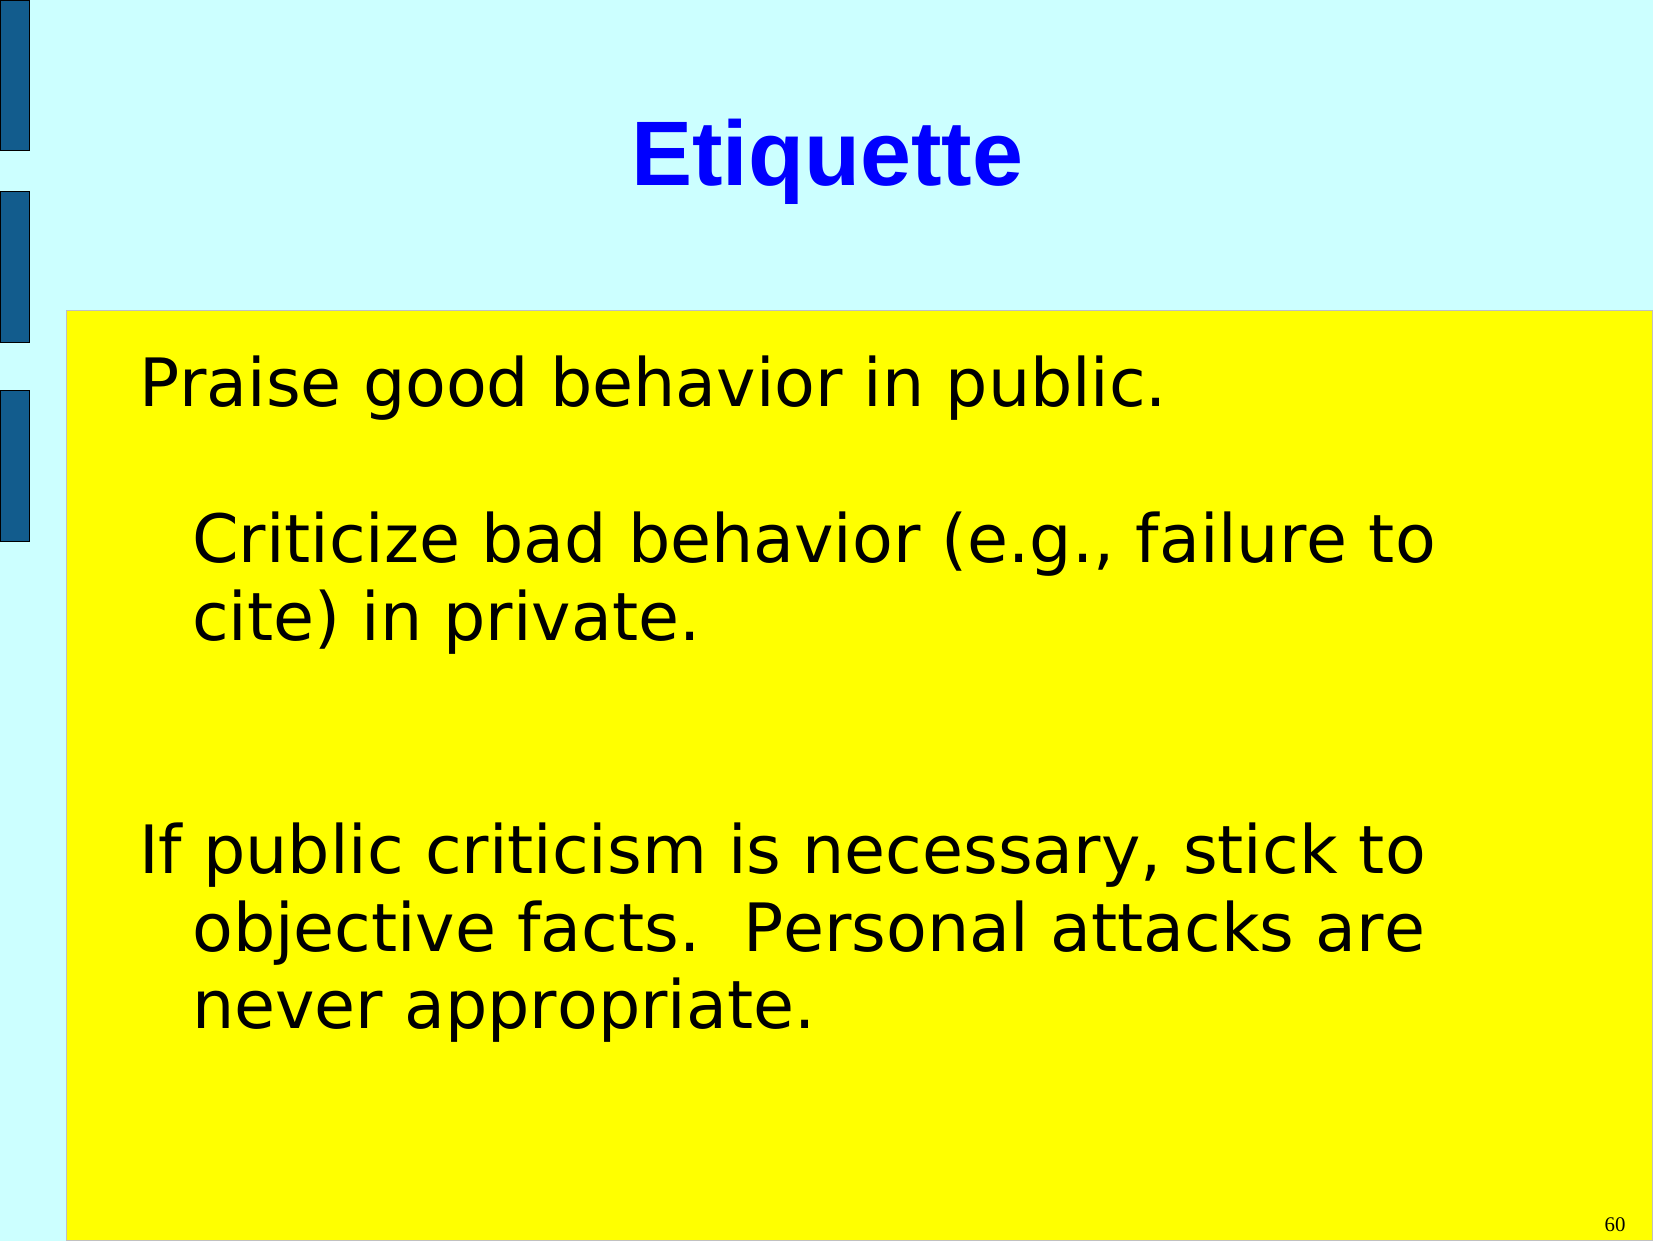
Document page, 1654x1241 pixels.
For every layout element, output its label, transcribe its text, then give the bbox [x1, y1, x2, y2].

title Etiquette [121, 49, 1534, 258]
list Praise good behavior in public. Criticize bad behavior (e.g., failure to cite) in private. If public criticism is necessary, stick to objective facts. Personal attacks are never appropriate. [121, 344, 1534, 1127]
